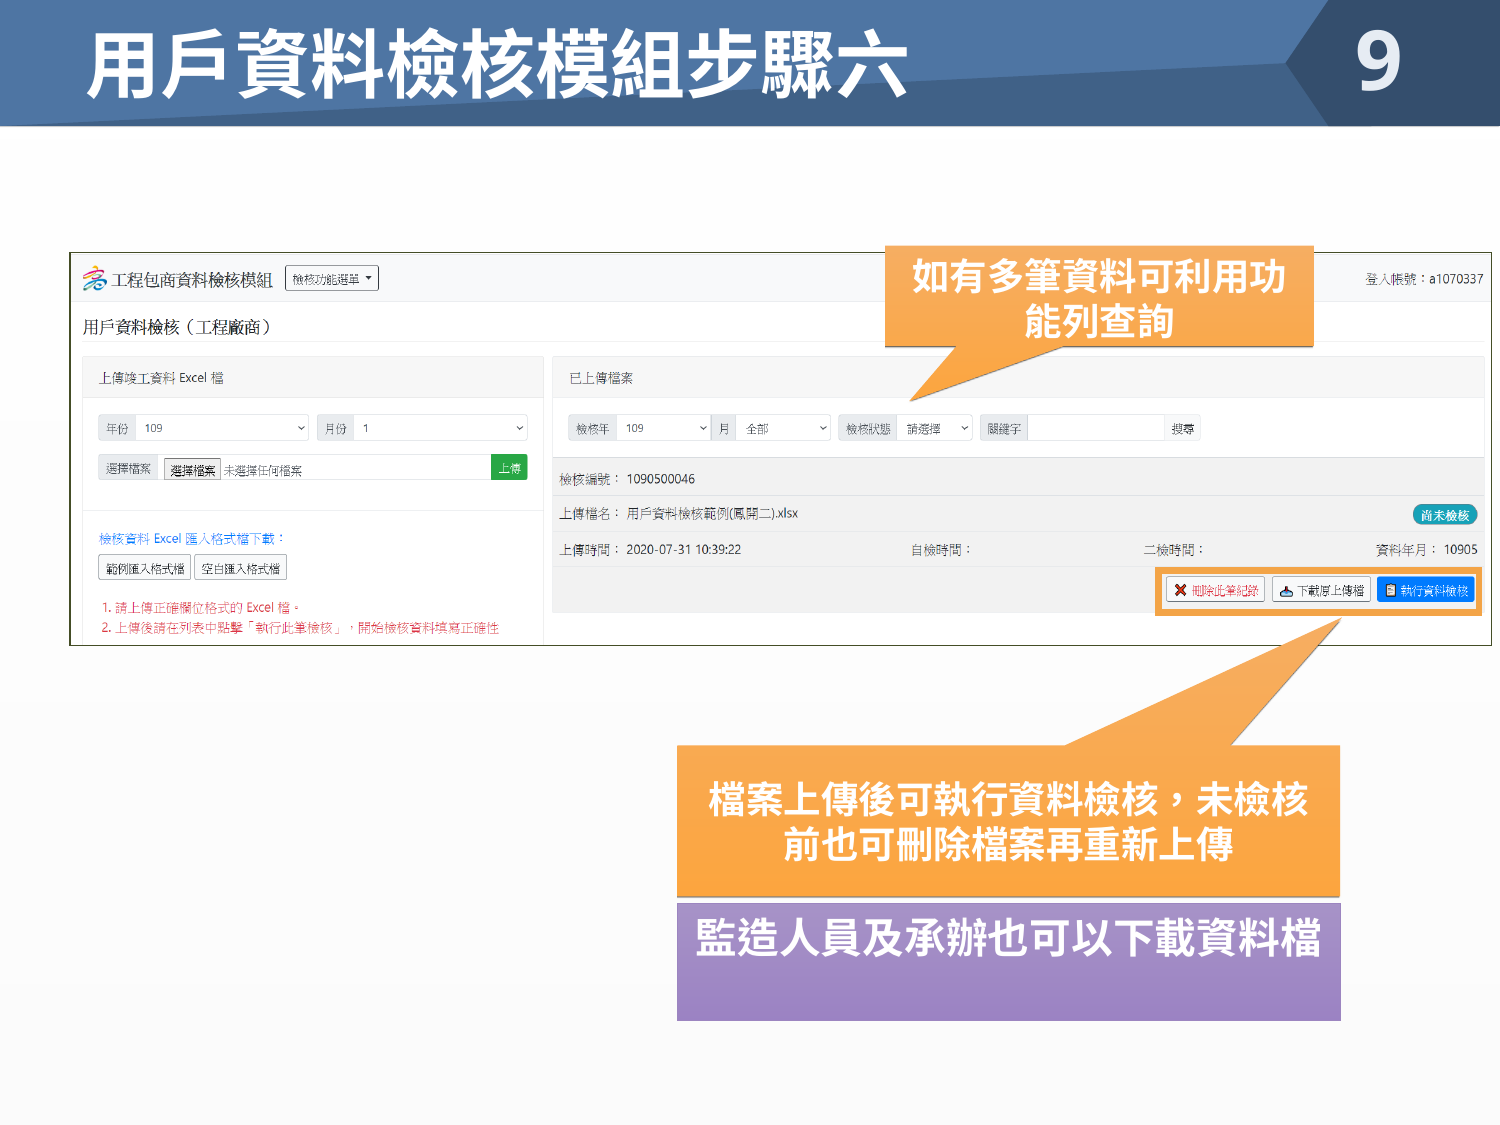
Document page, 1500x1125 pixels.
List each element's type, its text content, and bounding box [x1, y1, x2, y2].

text_box 檔案上傳後可執行資料檢核，未檢核前也可刪除檔案再重新上傳 [677, 617, 1343, 897]
text_box 9 [1340, 0, 1500, 116]
text_box 如有多筆資料可利用功能列查詢 [885, 245, 1315, 402]
text_box 監造人員及承辦也可以下載資料檔 [677, 903, 1340, 1021]
picture [70, 253, 1491, 645]
text_box 用戶資料檢核模組步驟六 [70, 9, 1282, 116]
